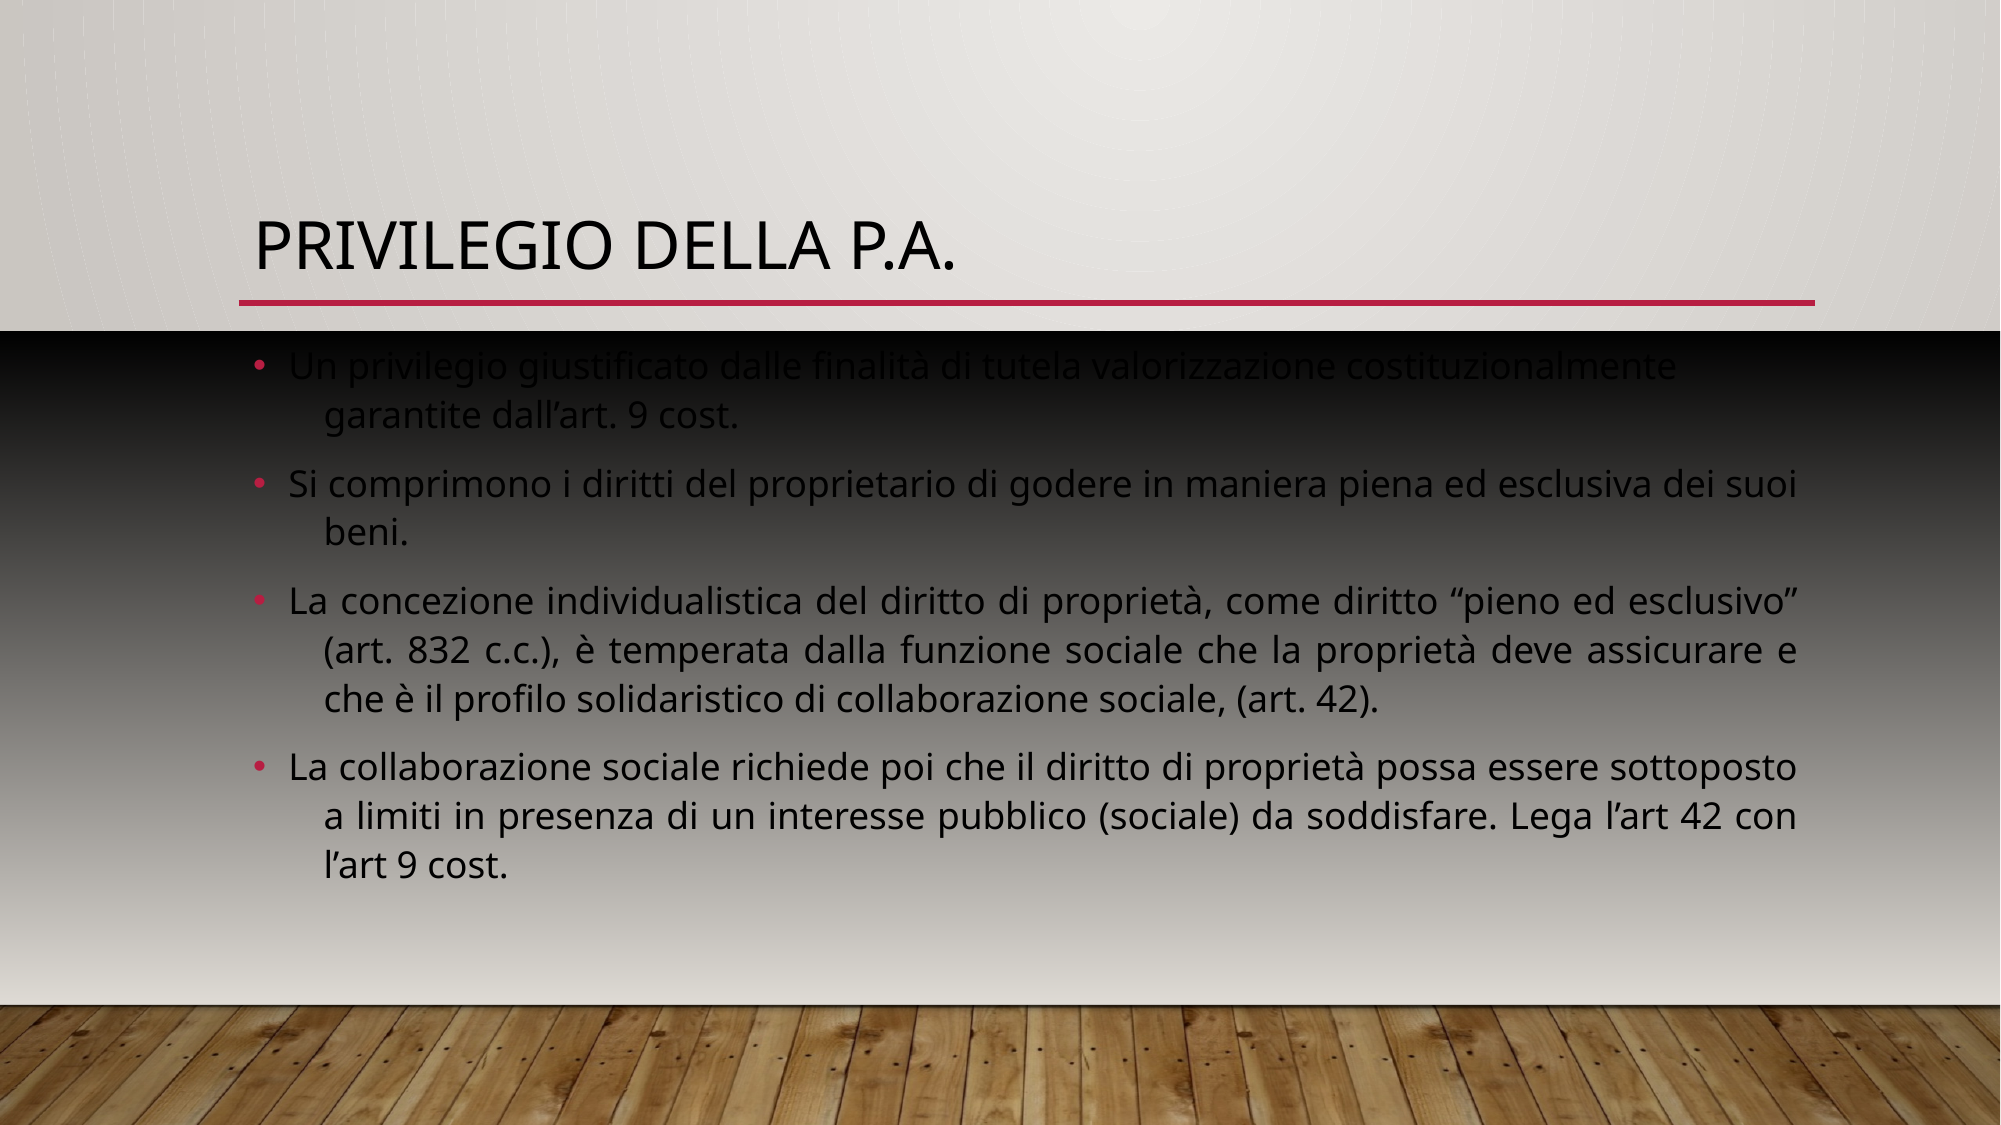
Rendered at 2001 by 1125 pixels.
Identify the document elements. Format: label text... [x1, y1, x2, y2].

title Privilegio della p.a. [238, 131, 1814, 305]
list Un privilegio giustificato dalle finalità di tutela valorizzazione costituzionalmente garantite dall’art. 9 cost. Si comprimono i diritti del proprietario di godere in maniera piena ed esclusiva dei suoi beni. La concezione individualistica del diritto di proprietà, come diritto “pieno ed esclusivo” (art. 832 c.c.), è temperata dalla funzione sociale che la proprietà deve assicurare e che è il profilo solidaristico di collaborazione sociale, (art. 42). La collaborazione sociale richiede poi che il diritto di proprietà possa essere sottoposto a limiti in presenza di un interesse pubblico (sociale) da soddisfare. Lega l’art 42 con l’art 9 cost. [238, 330, 1814, 897]
